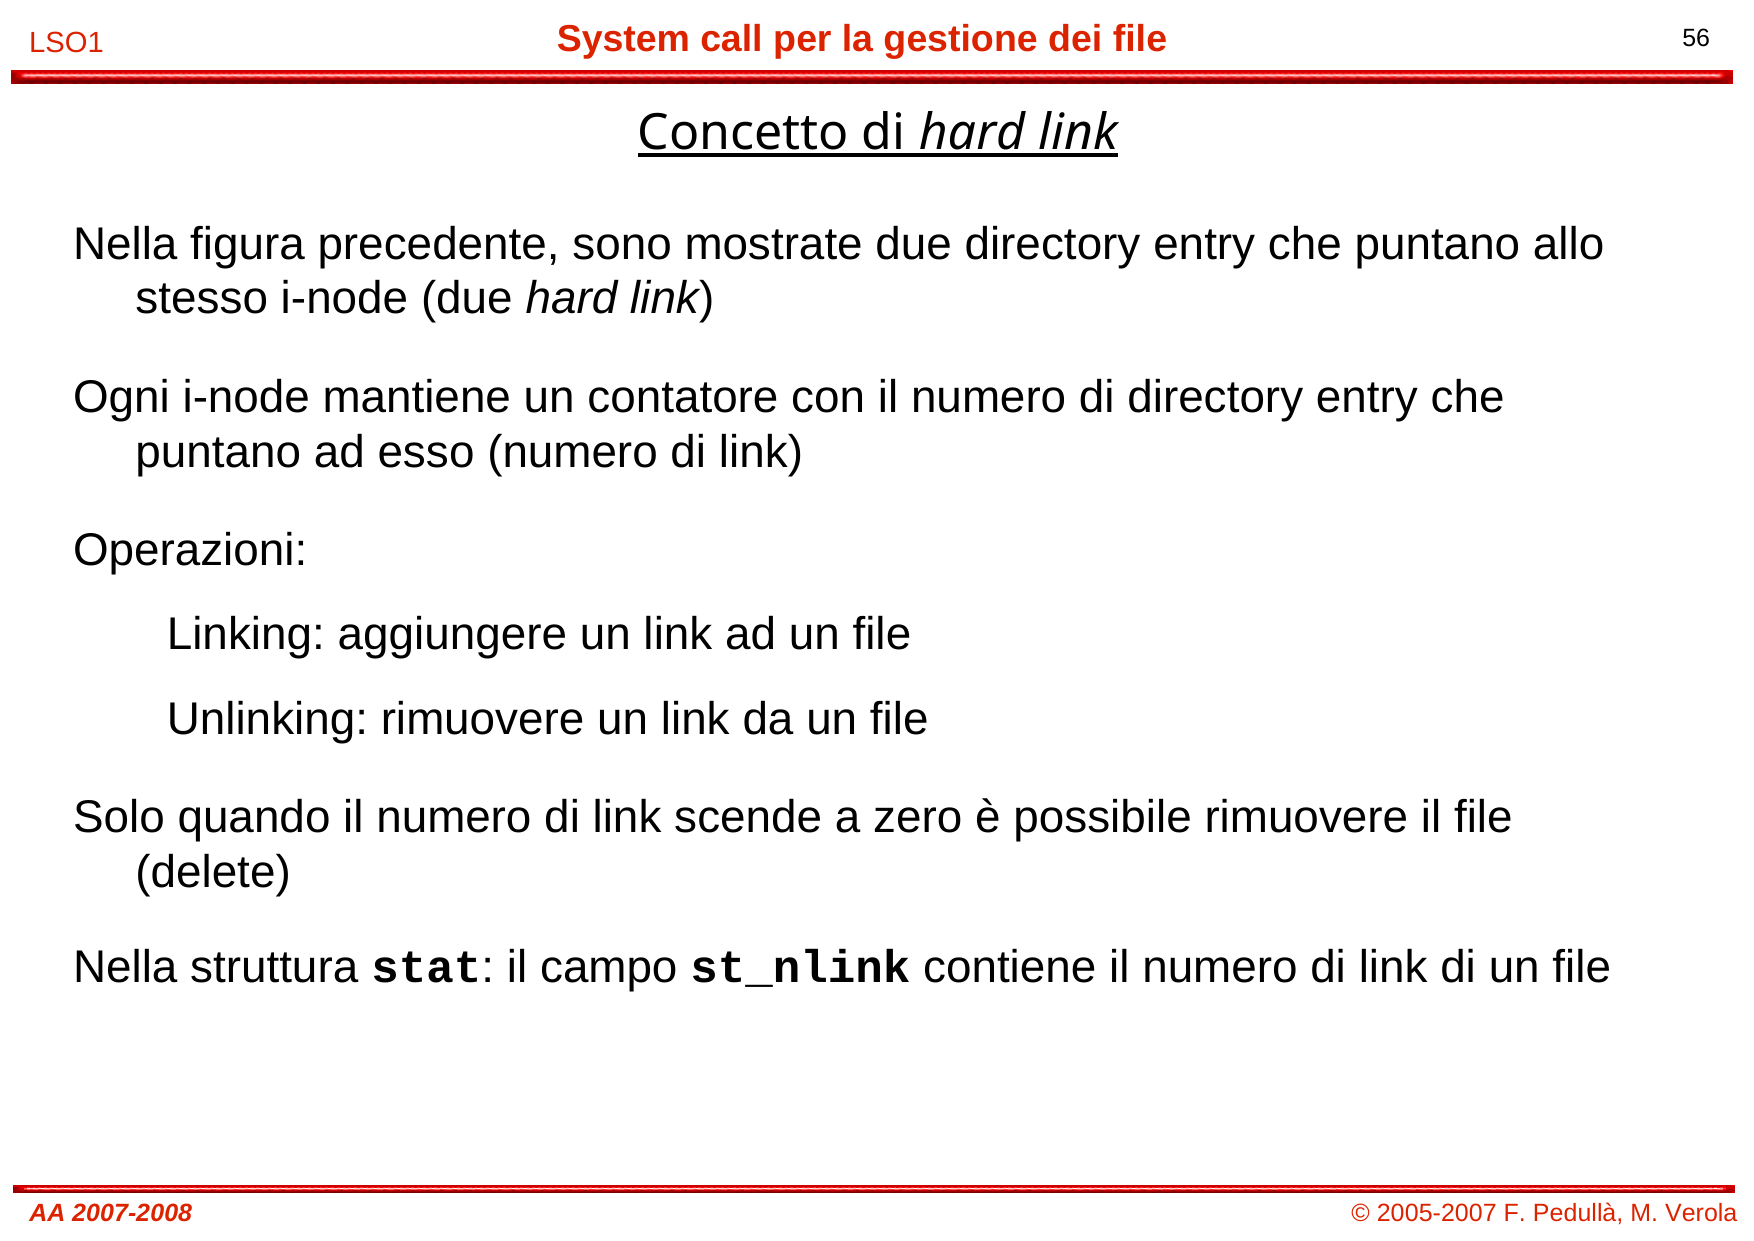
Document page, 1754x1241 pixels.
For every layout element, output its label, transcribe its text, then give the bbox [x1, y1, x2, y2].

list Nella figura precedente, sono mostrate due directory entry che puntano allo stesso i-node (due hard link) Ogni i-node mantiene un contatore con il numero di directory entry che puntano ad esso (numero di link) Operazioni: Linking: aggiungere un link ad un file Unlinking: rimuovere un link da un file Solo quando il numero di link scende a zero è possibile rimuovere il file (delete) Nella struttura stat: il campo st_nlink contiene il numero di link di un file [58, 206, 1696, 1143]
title Concetto di hard link [517, 84, 1239, 180]
picture [13, 1185, 1735, 1193]
picture [11, 70, 1733, 84]
